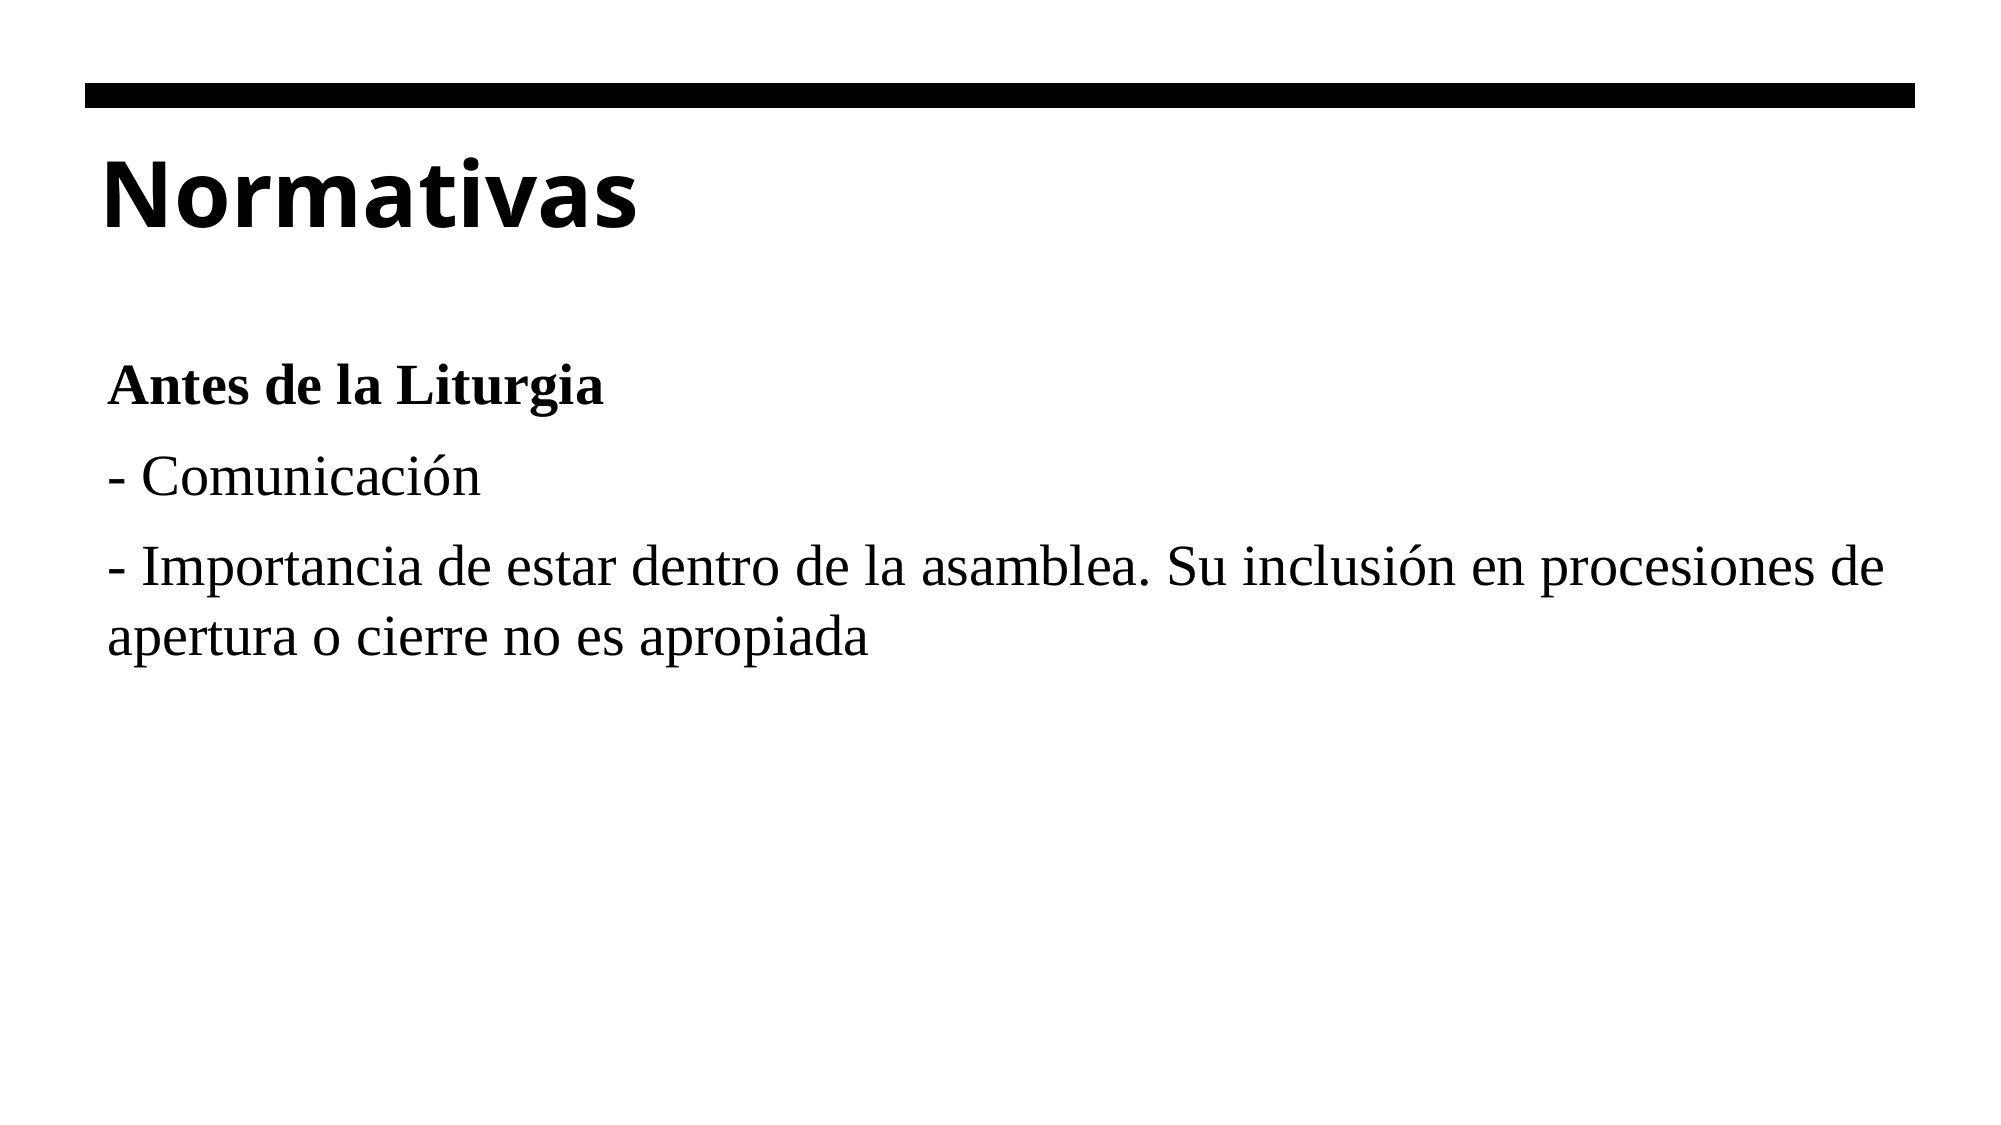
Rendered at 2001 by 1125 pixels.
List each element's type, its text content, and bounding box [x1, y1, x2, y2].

title Normativas [84, 127, 1915, 368]
list Antes de la Liturgia - Comunicación - Importancia de estar dentro de la asamblea. Su inclusión en procesiones de apertura o cierre no es apropiada [92, 247, 1923, 1068]
